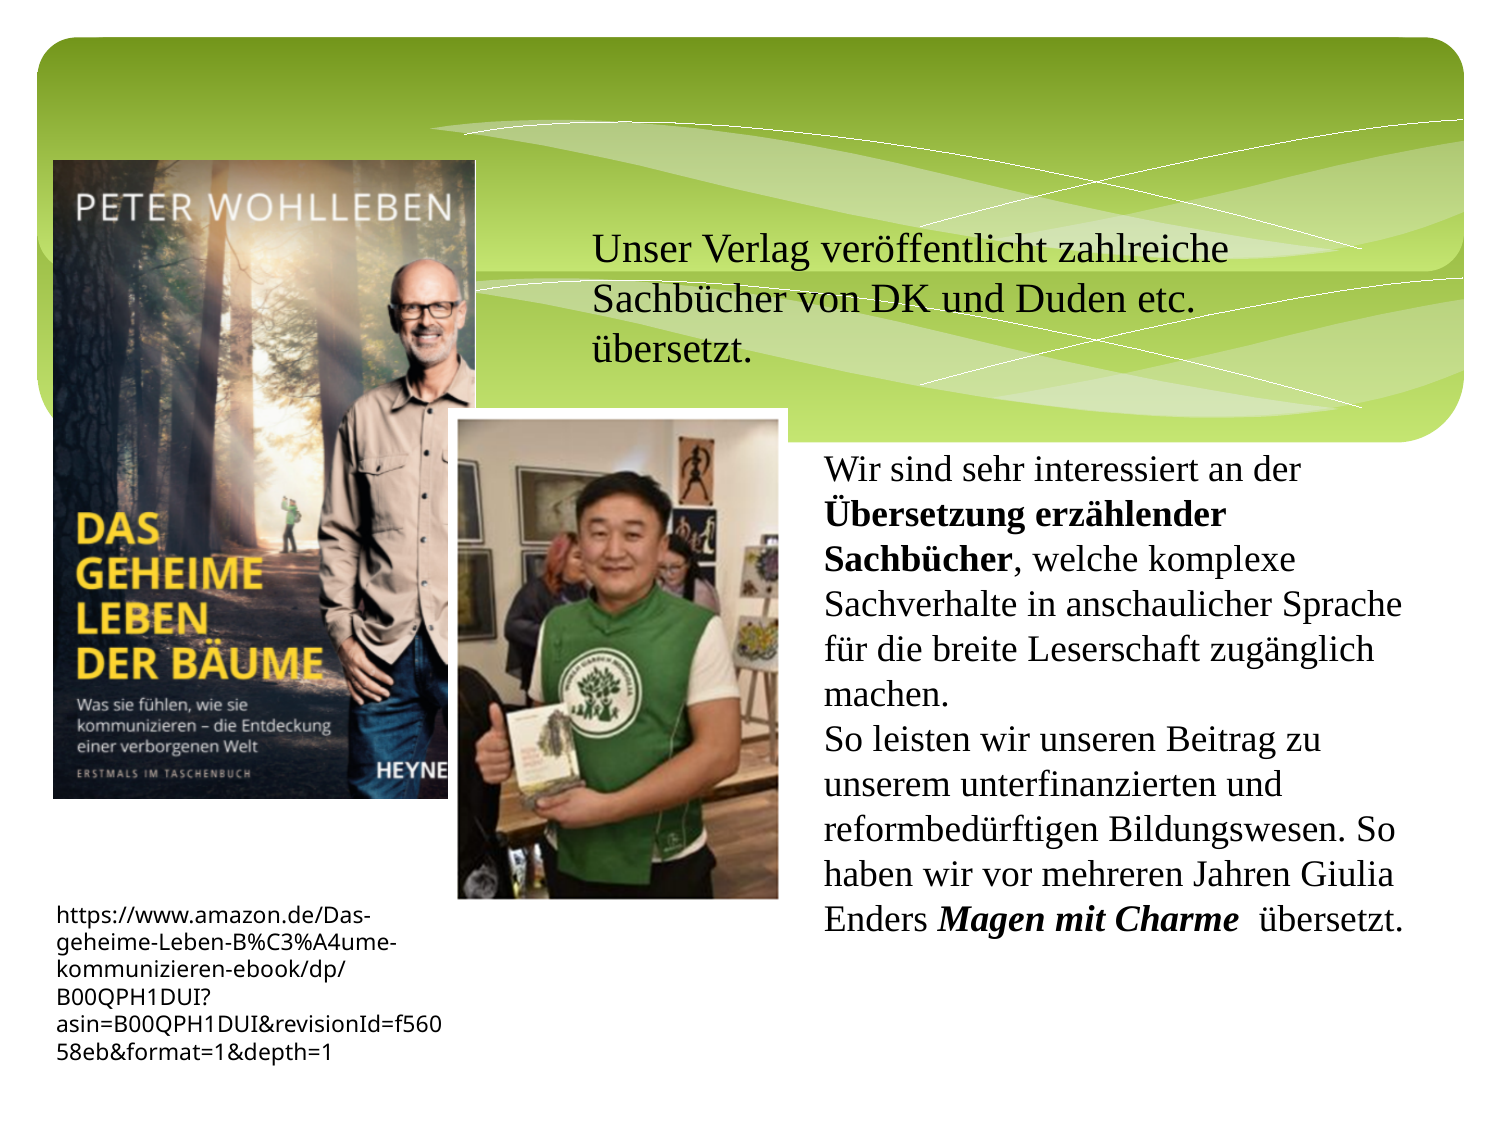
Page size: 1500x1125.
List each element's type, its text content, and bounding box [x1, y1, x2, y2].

text_box Unser Verlag veröffentlicht zahlreiche Sachbücher von DK und Duden etc. übersetzt. [577, 213, 1336, 379]
picture [53, 160, 788, 920]
text_box https://www.amazon.de/Das-geheime-Leben-B%C3%A4ume-kommunizieren-ebook/dp/B00QPH1DUI?asin=B00QPH1DUI&revisionId=f56058eb&format=1&depth=1 [41, 892, 467, 1073]
text_box Wir sind sehr interessiert an der Übersetzung erzählender Sachbücher, welche komplexe Sachverhalte in anschaulicher Sprache für die breite Leserschaft zugänglich machen. So leisten wir unseren Beitrag zu unserem unterfinanzierten und reformbedürftigen Bildungswesen. So haben wir vor mehreren Jahren Giulia Enders Magen mit Charme übersetzt. [808, 437, 1434, 947]
